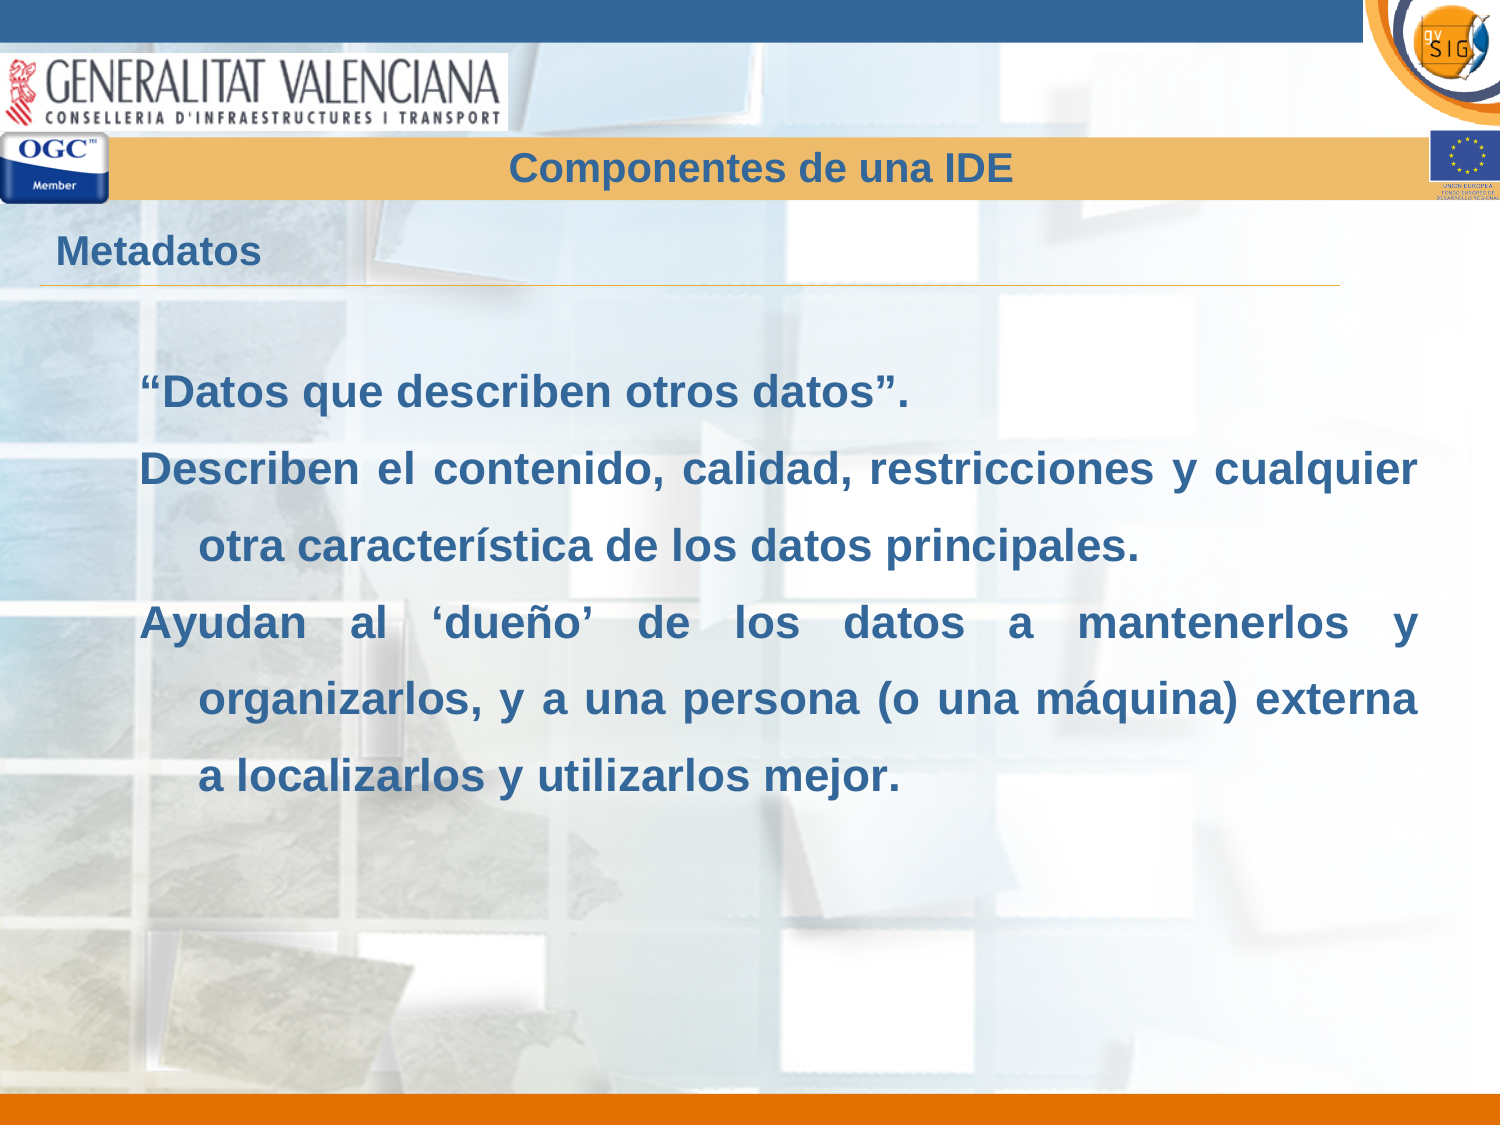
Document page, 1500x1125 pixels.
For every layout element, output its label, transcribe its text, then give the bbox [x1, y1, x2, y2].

picture [1429, 129, 1500, 200]
text_box “Datos que describen otros datos”. Describen el contenido, calidad, restricciones y cualquier otra característica de los datos principales. Ayudan al ‘dueño’ de los datos a mantenerlos y organizarlos, y a una persona (o una máquina) externa a localizarlos y utilizarlos mejor. [80, 267, 1420, 1000]
text_box Metadatos [40, 222, 1196, 286]
picture [0, 132, 109, 204]
picture [0, 53, 508, 131]
picture [1363, 0, 1500, 127]
text_box Componentes de una IDE [145, 146, 1389, 202]
